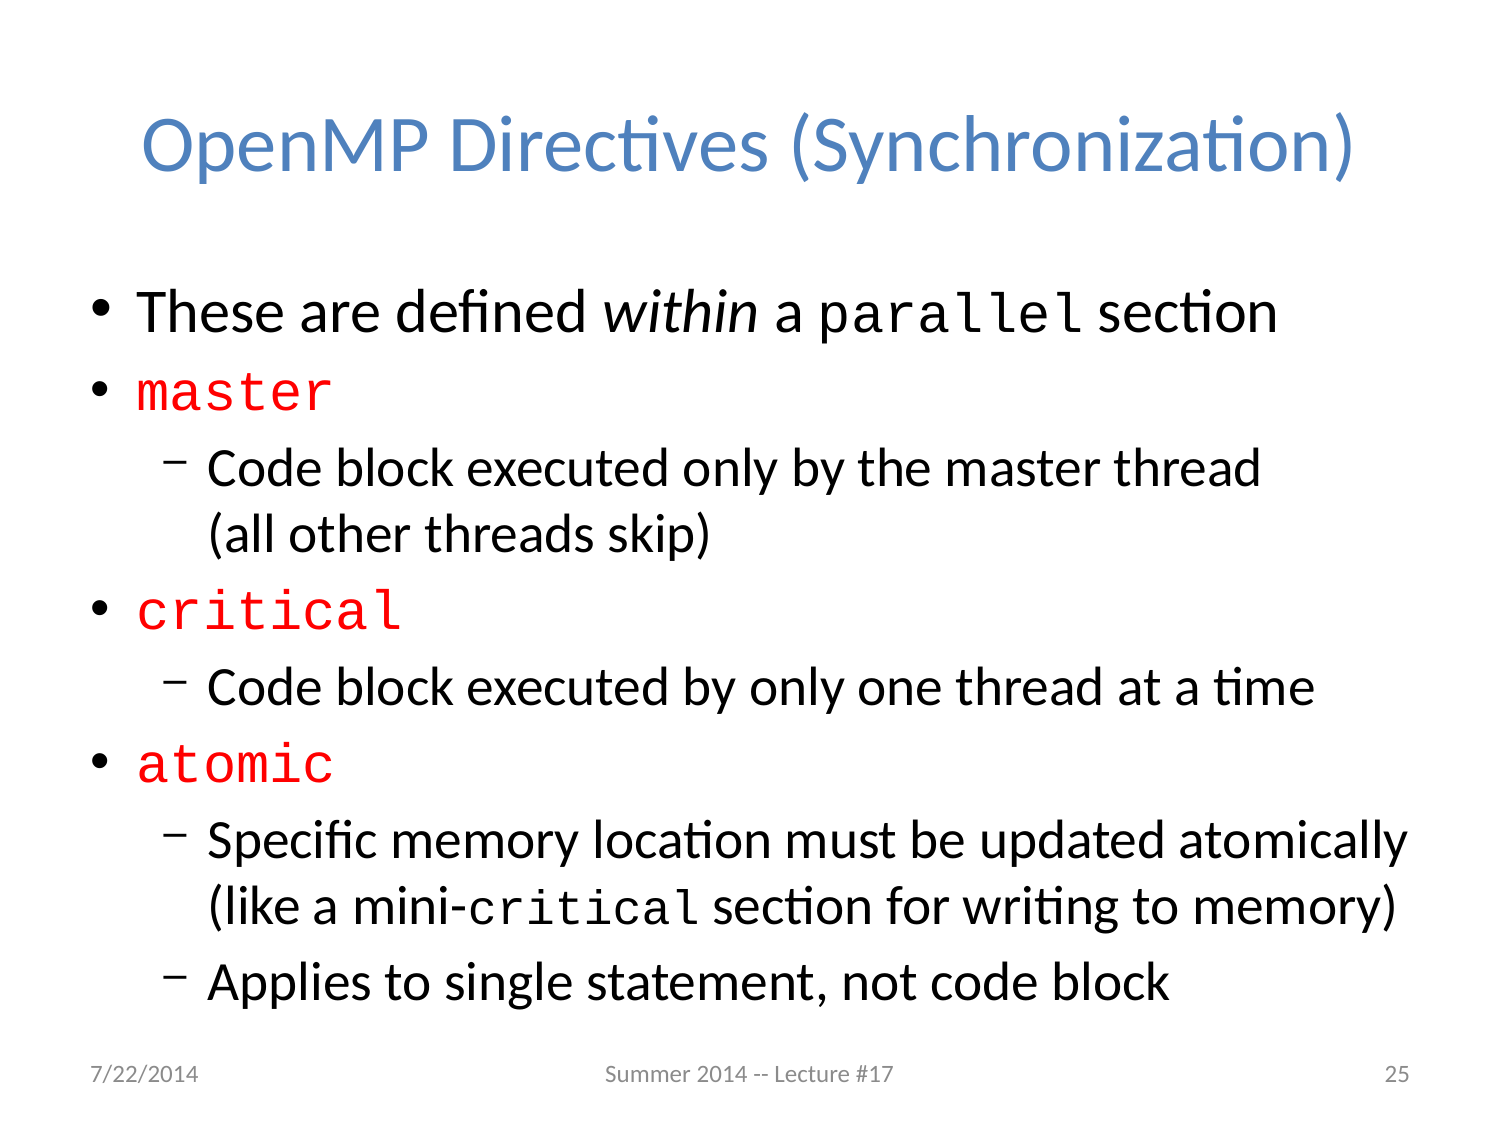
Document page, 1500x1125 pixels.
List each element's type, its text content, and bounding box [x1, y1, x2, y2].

slide_number 7/22/2014 [75, 1042, 425, 1103]
slide_number <number> [1074, 1042, 1425, 1103]
footer Summer 2014 -- Lecture #17 [512, 1042, 988, 1103]
title OpenMP Directives (Synchronization) [75, 45, 1425, 233]
list These are defined within a parallel section master Code block executed only by the master thread (all other threads skip) critical Code block executed by only one thread at a time atomic Specific memory location must be updated atomically (like a mini-critical section for writing to memory) Applies to single statement, not code block [75, 262, 1425, 1073]
